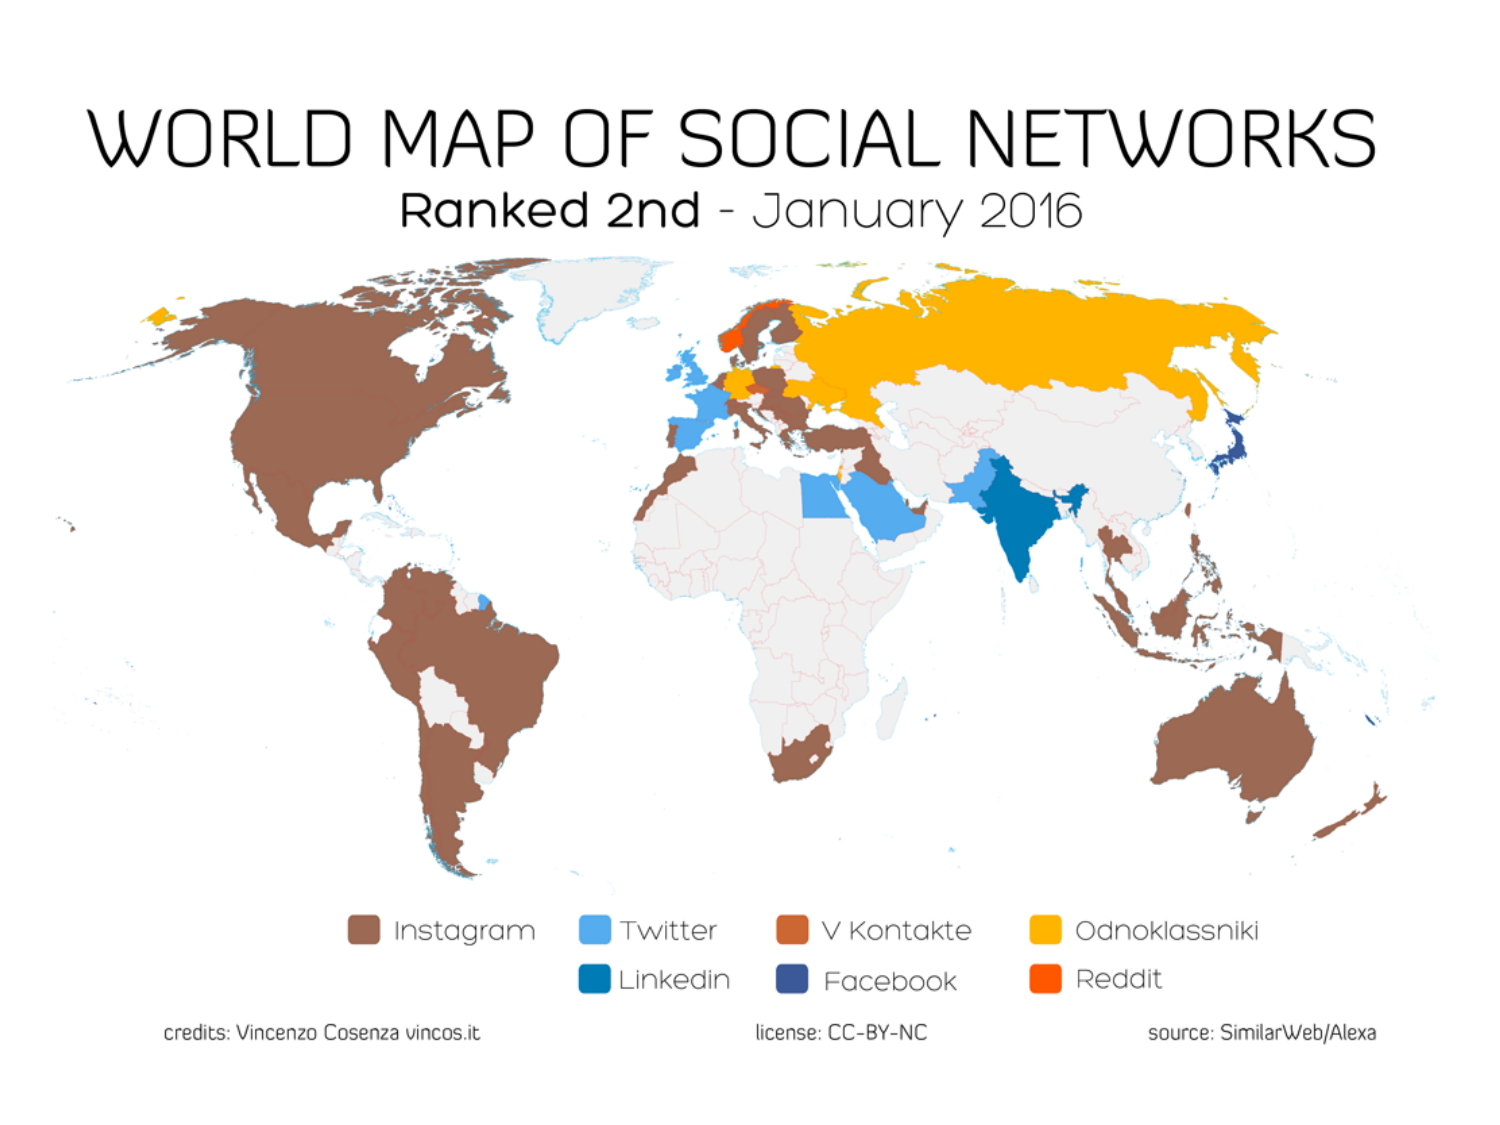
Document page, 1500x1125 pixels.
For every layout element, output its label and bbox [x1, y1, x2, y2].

picture [53, 89, 1441, 1070]
